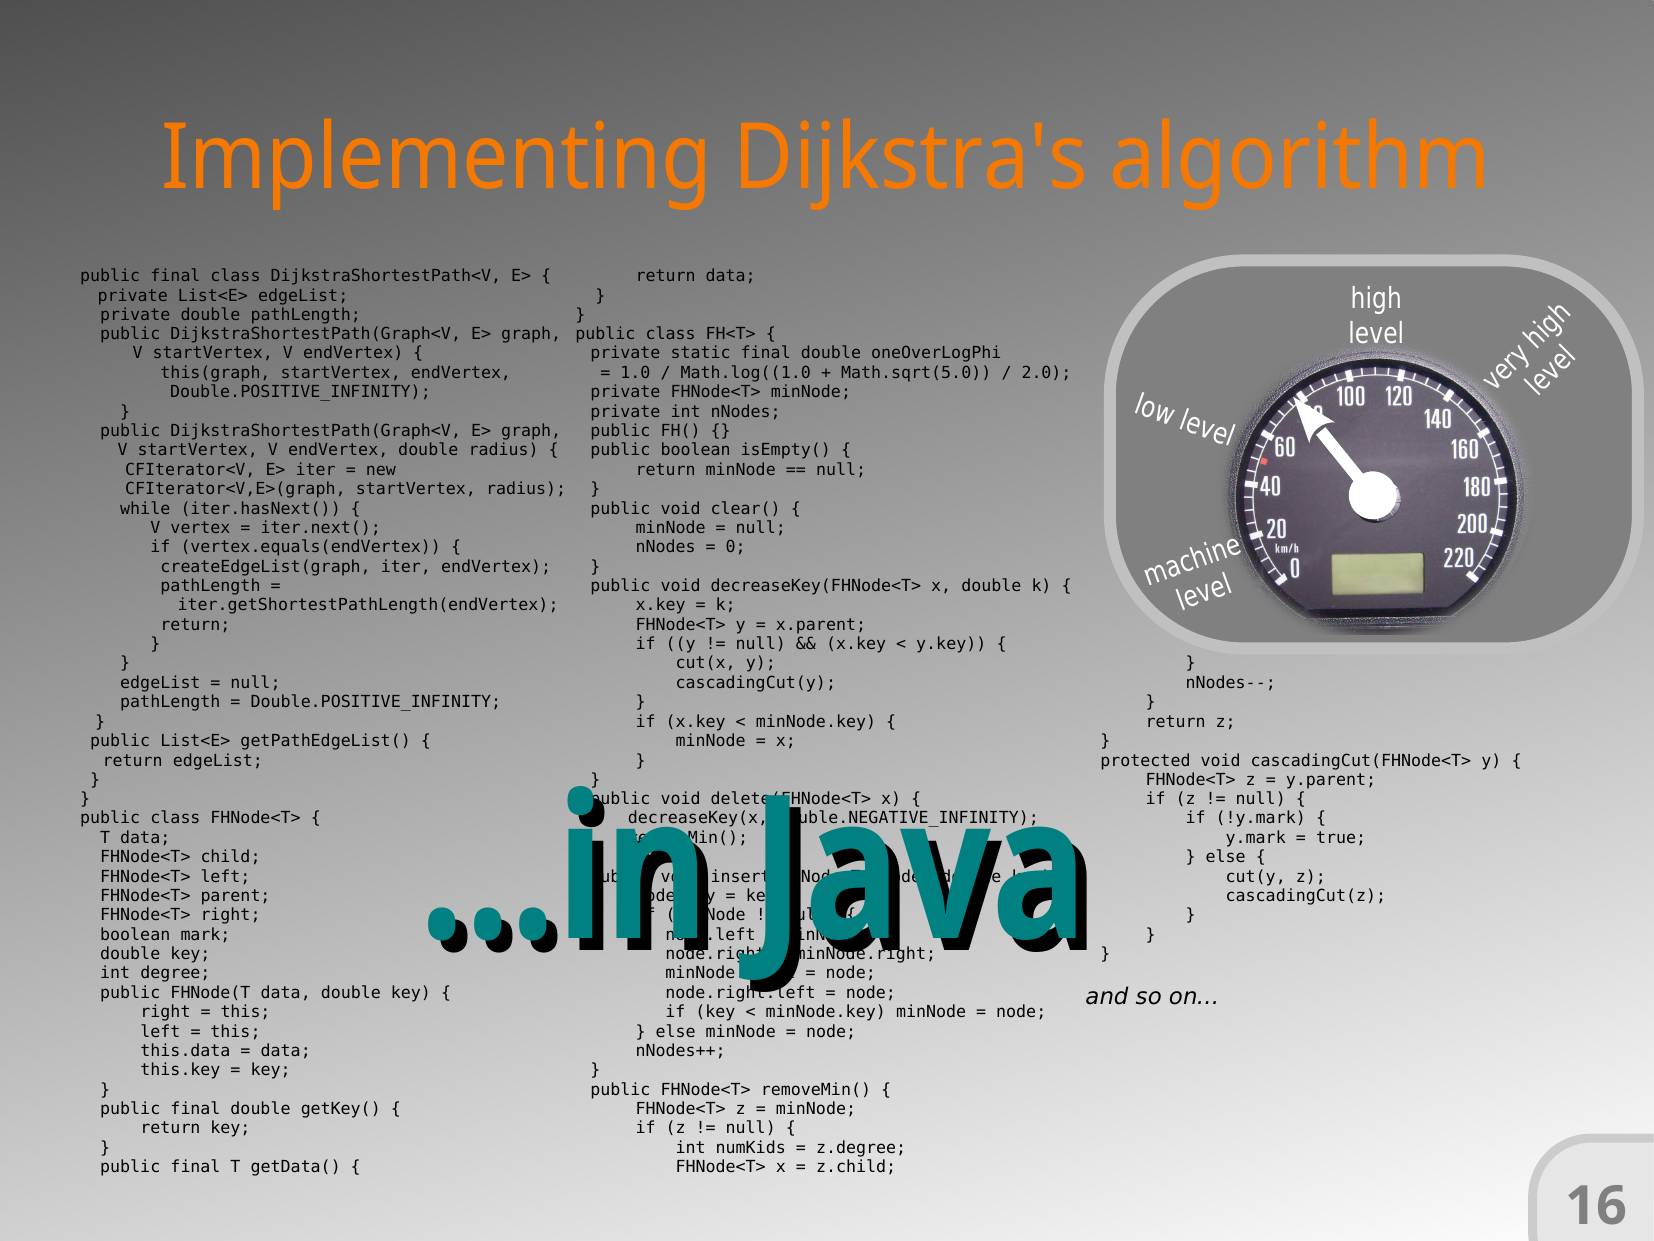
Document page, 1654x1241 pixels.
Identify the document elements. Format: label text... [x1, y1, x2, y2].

chart [1546, 266, 1565, 273]
text_box low level [1114, 374, 1295, 480]
text_box machine level [1122, 499, 1314, 638]
text_box [1109, 260, 1563, 590]
text_box [1175, 333, 1638, 649]
text_box high level [1333, 274, 1508, 358]
text_box very high level [1459, 266, 1630, 438]
chart [78, 266, 1565, 1192]
picture [1213, 334, 1540, 635]
text_box ...in Java [405, 717, 1214, 988]
title Implementing Dijkstra's algorithm [82, 49, 1571, 257]
